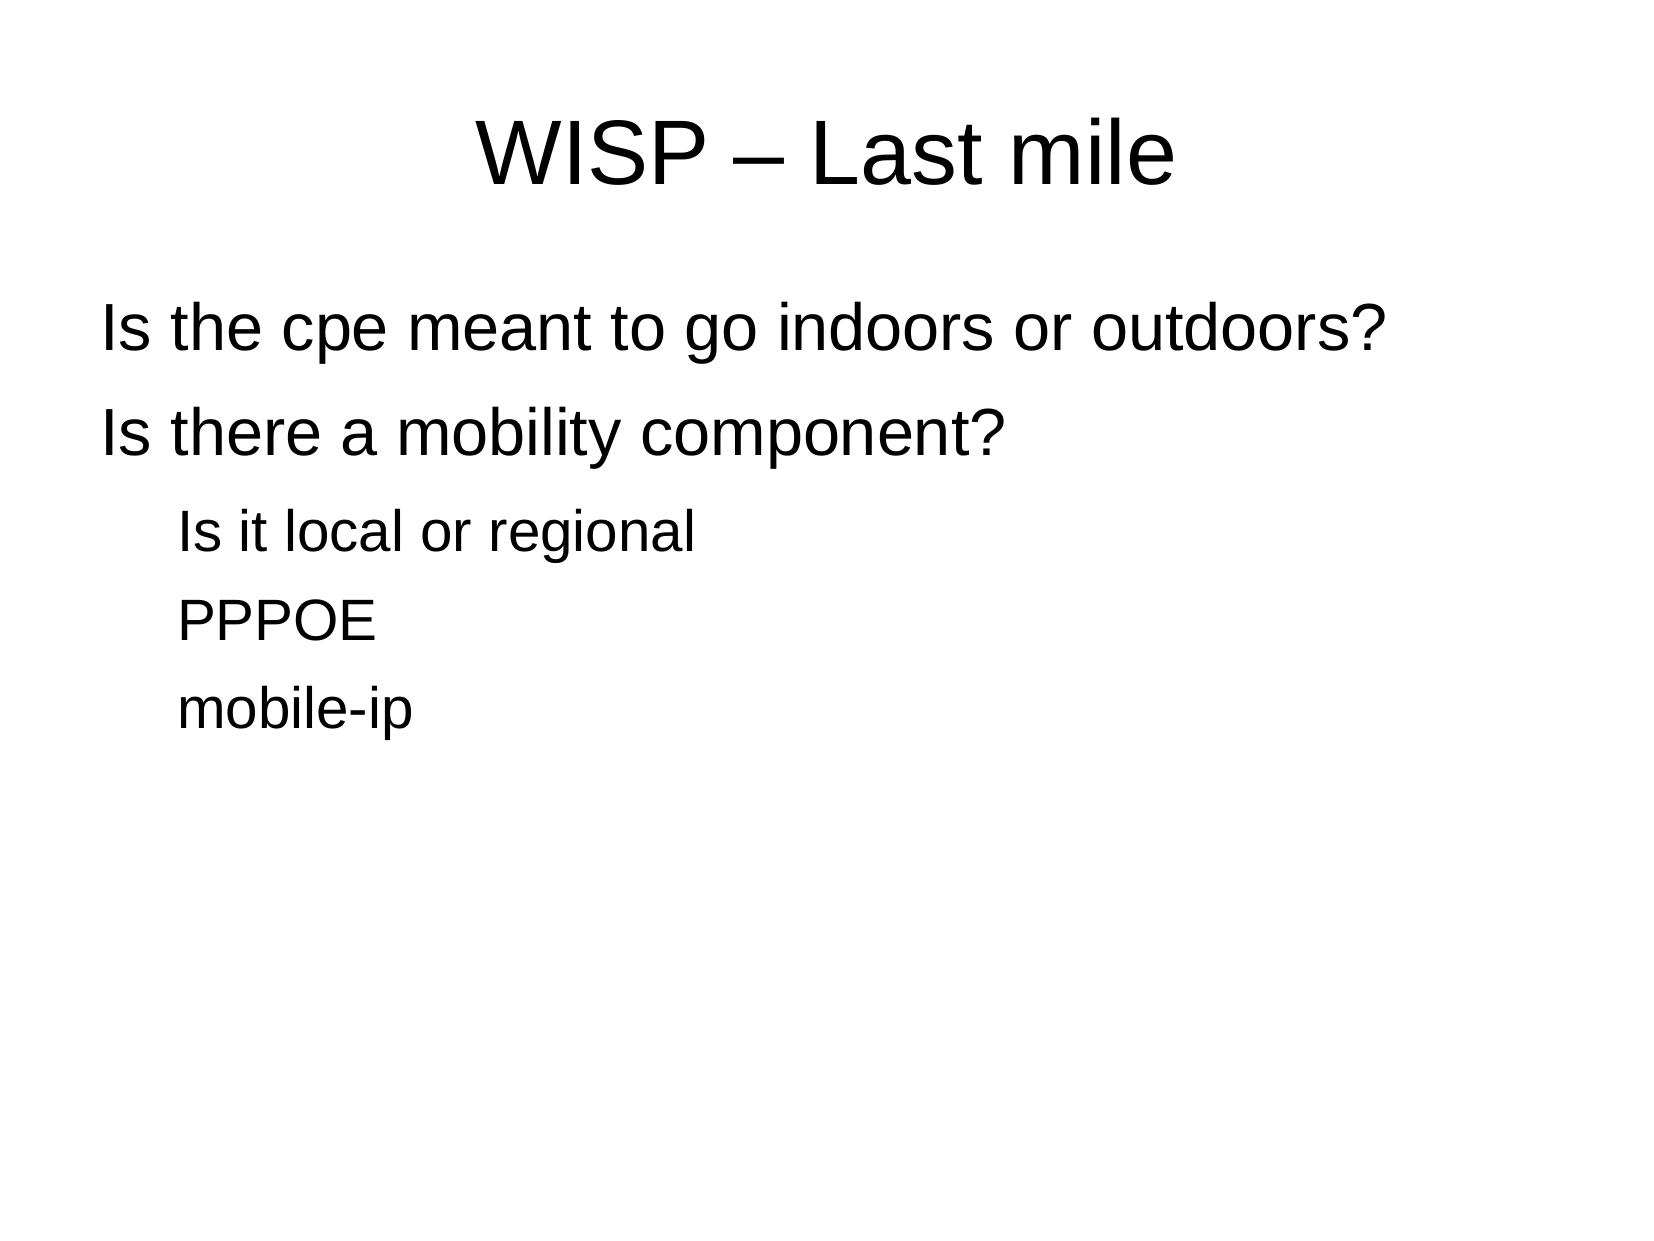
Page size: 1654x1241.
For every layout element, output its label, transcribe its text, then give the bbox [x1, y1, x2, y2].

list Is the cpe meant to go indoors or outdoors? Is there a mobility component? Is it local or regional PPPOE mobile-ip [82, 290, 1571, 1094]
title WISP – Last mile [82, 56, 1571, 250]
